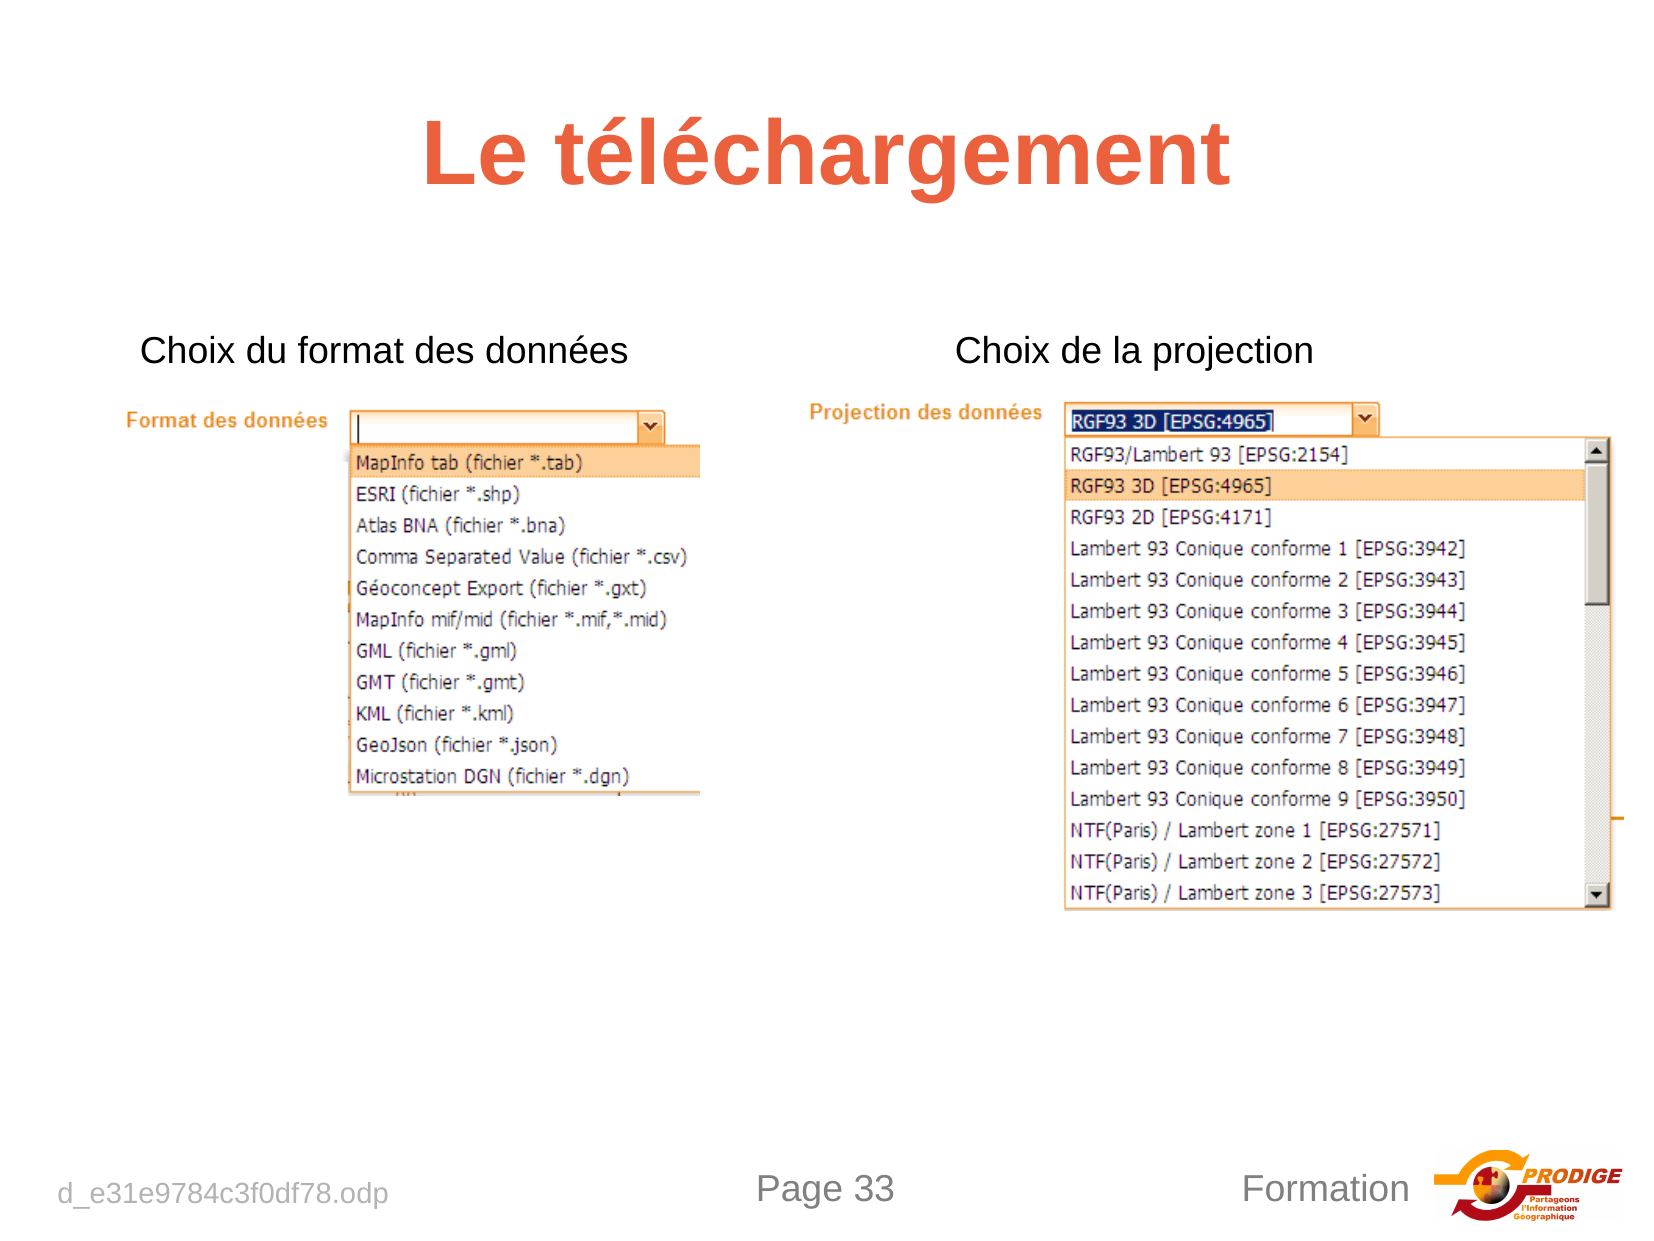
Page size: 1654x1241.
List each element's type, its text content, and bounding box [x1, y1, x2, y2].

picture [805, 396, 1624, 911]
title Le téléchargement [82, 56, 1571, 250]
picture [1434, 1150, 1623, 1221]
picture [117, 401, 700, 796]
text_box Choix de la projection [939, 322, 1329, 380]
text_box Choix du format des données [125, 322, 644, 379]
